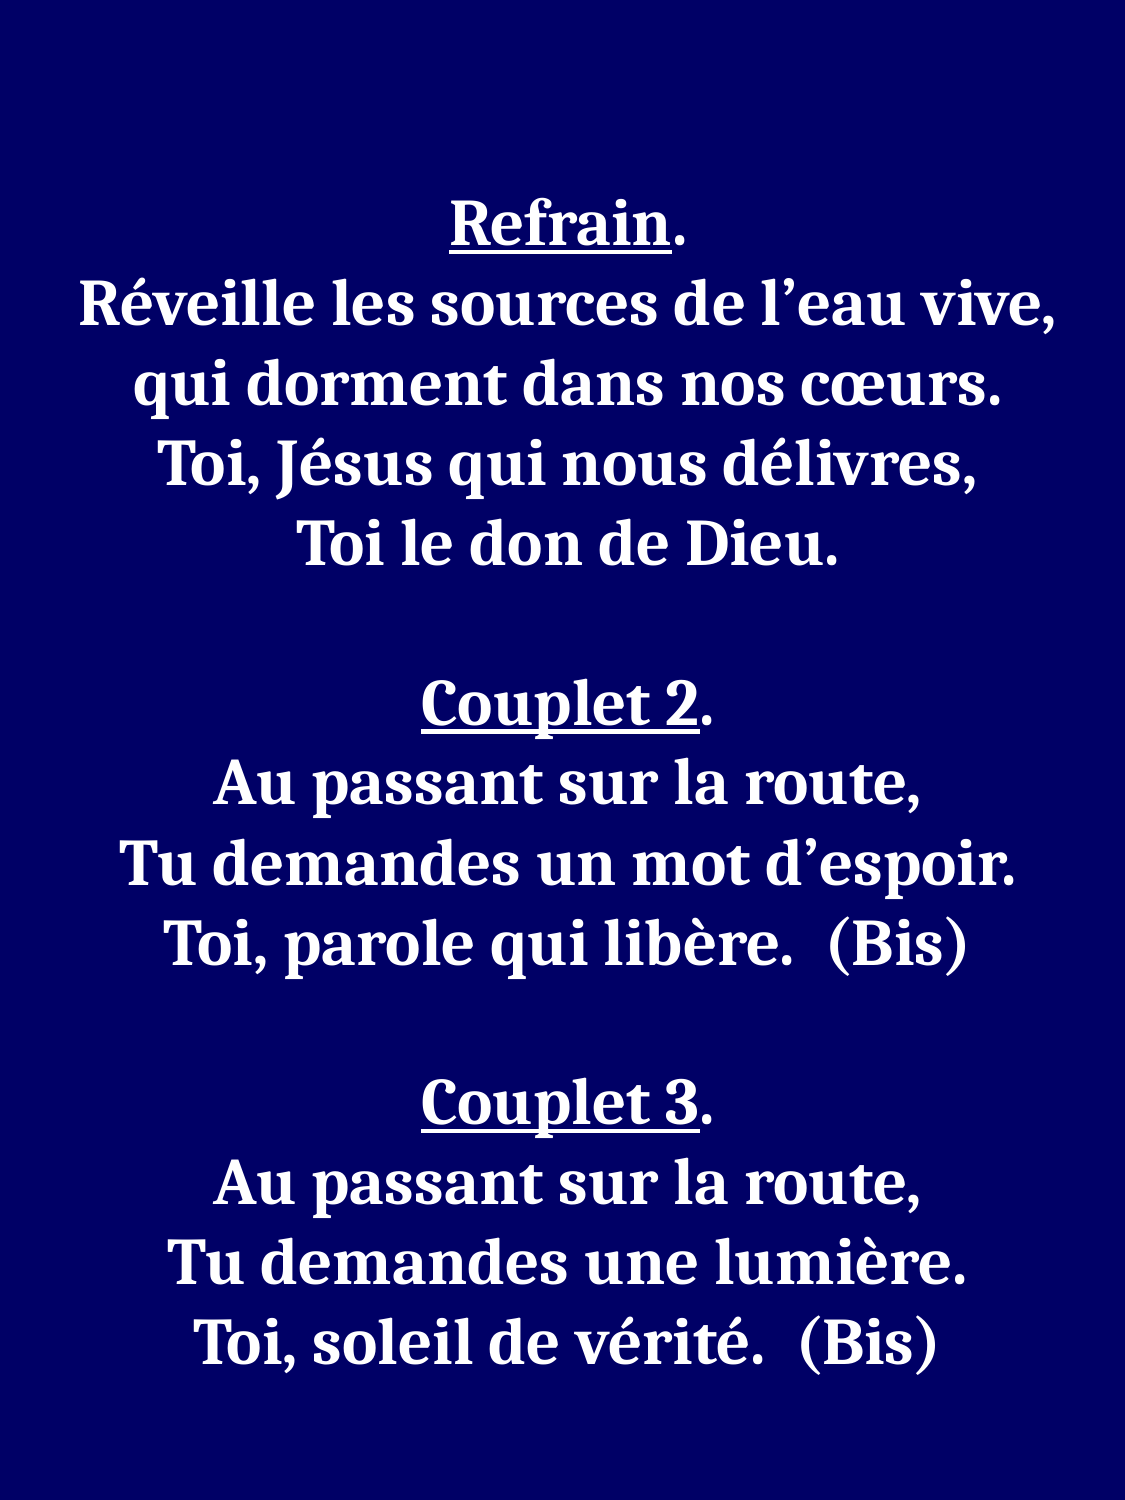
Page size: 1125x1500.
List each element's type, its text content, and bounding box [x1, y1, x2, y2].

text_box Refrain. Réveille les sources de l’eau vive, qui dorment dans nos cœurs. Toi, Jésus qui nous délivres, Toi le don de Dieu. Couplet 2. Au passant sur la route, Tu demandes un mot d’espoir. Toi, parole qui libère. (Bis) Couplet 3. Au passant sur la route, Tu demandes une lumière. Toi, soleil de vérité. (Bis) [42, 119, 1094, 1393]
